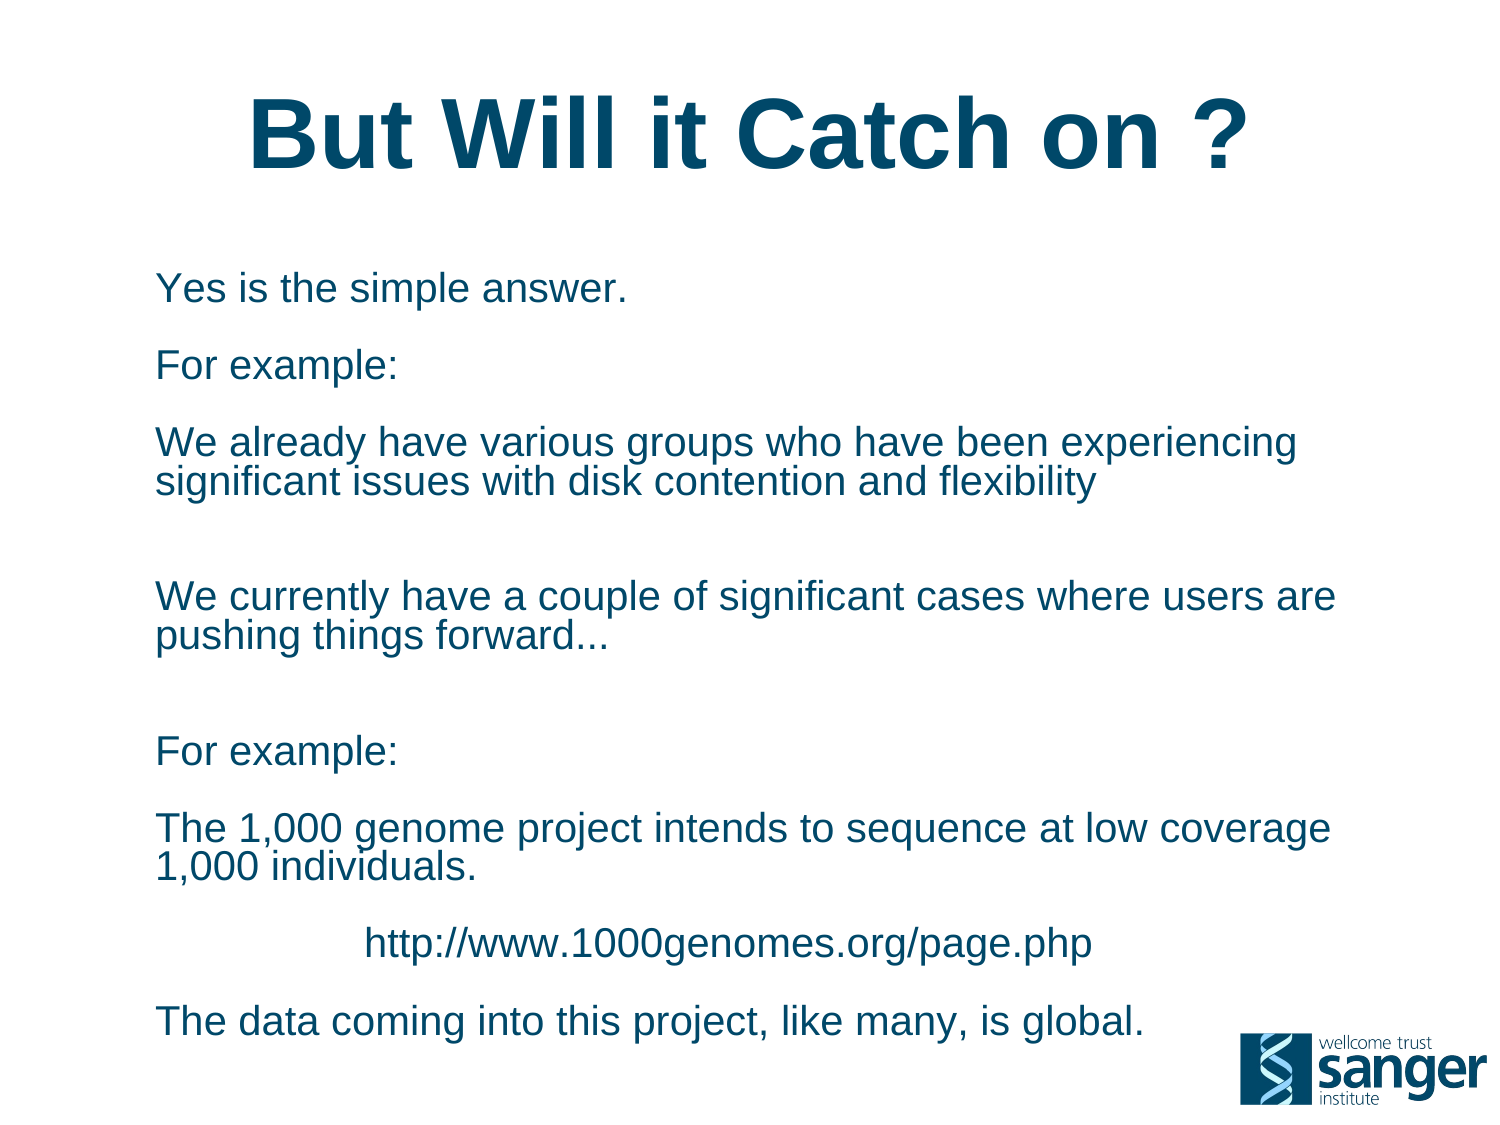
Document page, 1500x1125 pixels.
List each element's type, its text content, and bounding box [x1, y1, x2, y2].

title But Will it Catch on ? [75, 44, 1425, 237]
list Yes is the simple answer. For example: We already have various groups who have been experiencing significant issues with disk contention and flexibility We currently have a couple of significant cases where users are pushing things forward... For example: The 1,000 genome project intends to sequence at low coverage 1,000 individuals. http://www.1000genomes.org/page.php The data coming into this project, like many, is global. [88, 271, 1439, 1125]
picture [1439, 1033, 1487, 1105]
picture [1446, 1062, 1458, 1069]
